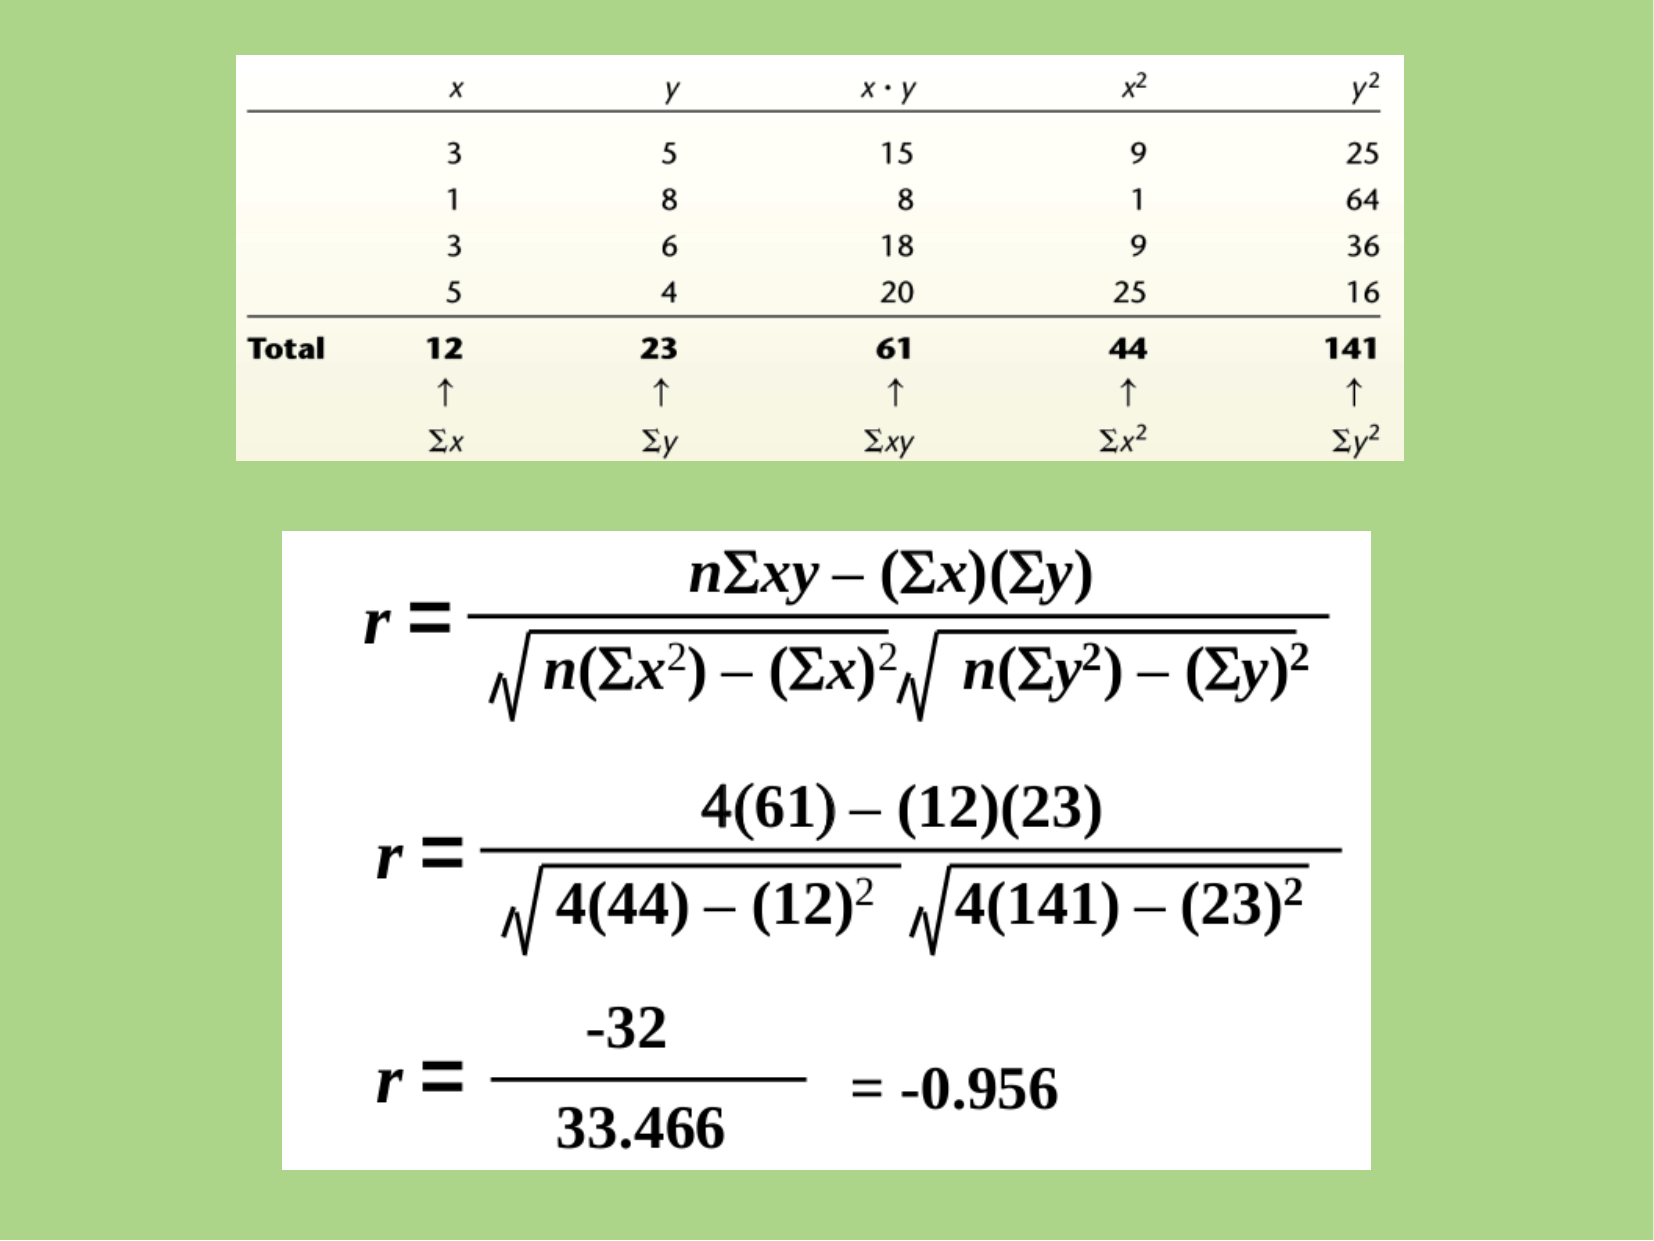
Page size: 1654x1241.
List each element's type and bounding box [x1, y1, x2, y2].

picture [236, 55, 1404, 461]
picture [282, 531, 1371, 1170]
